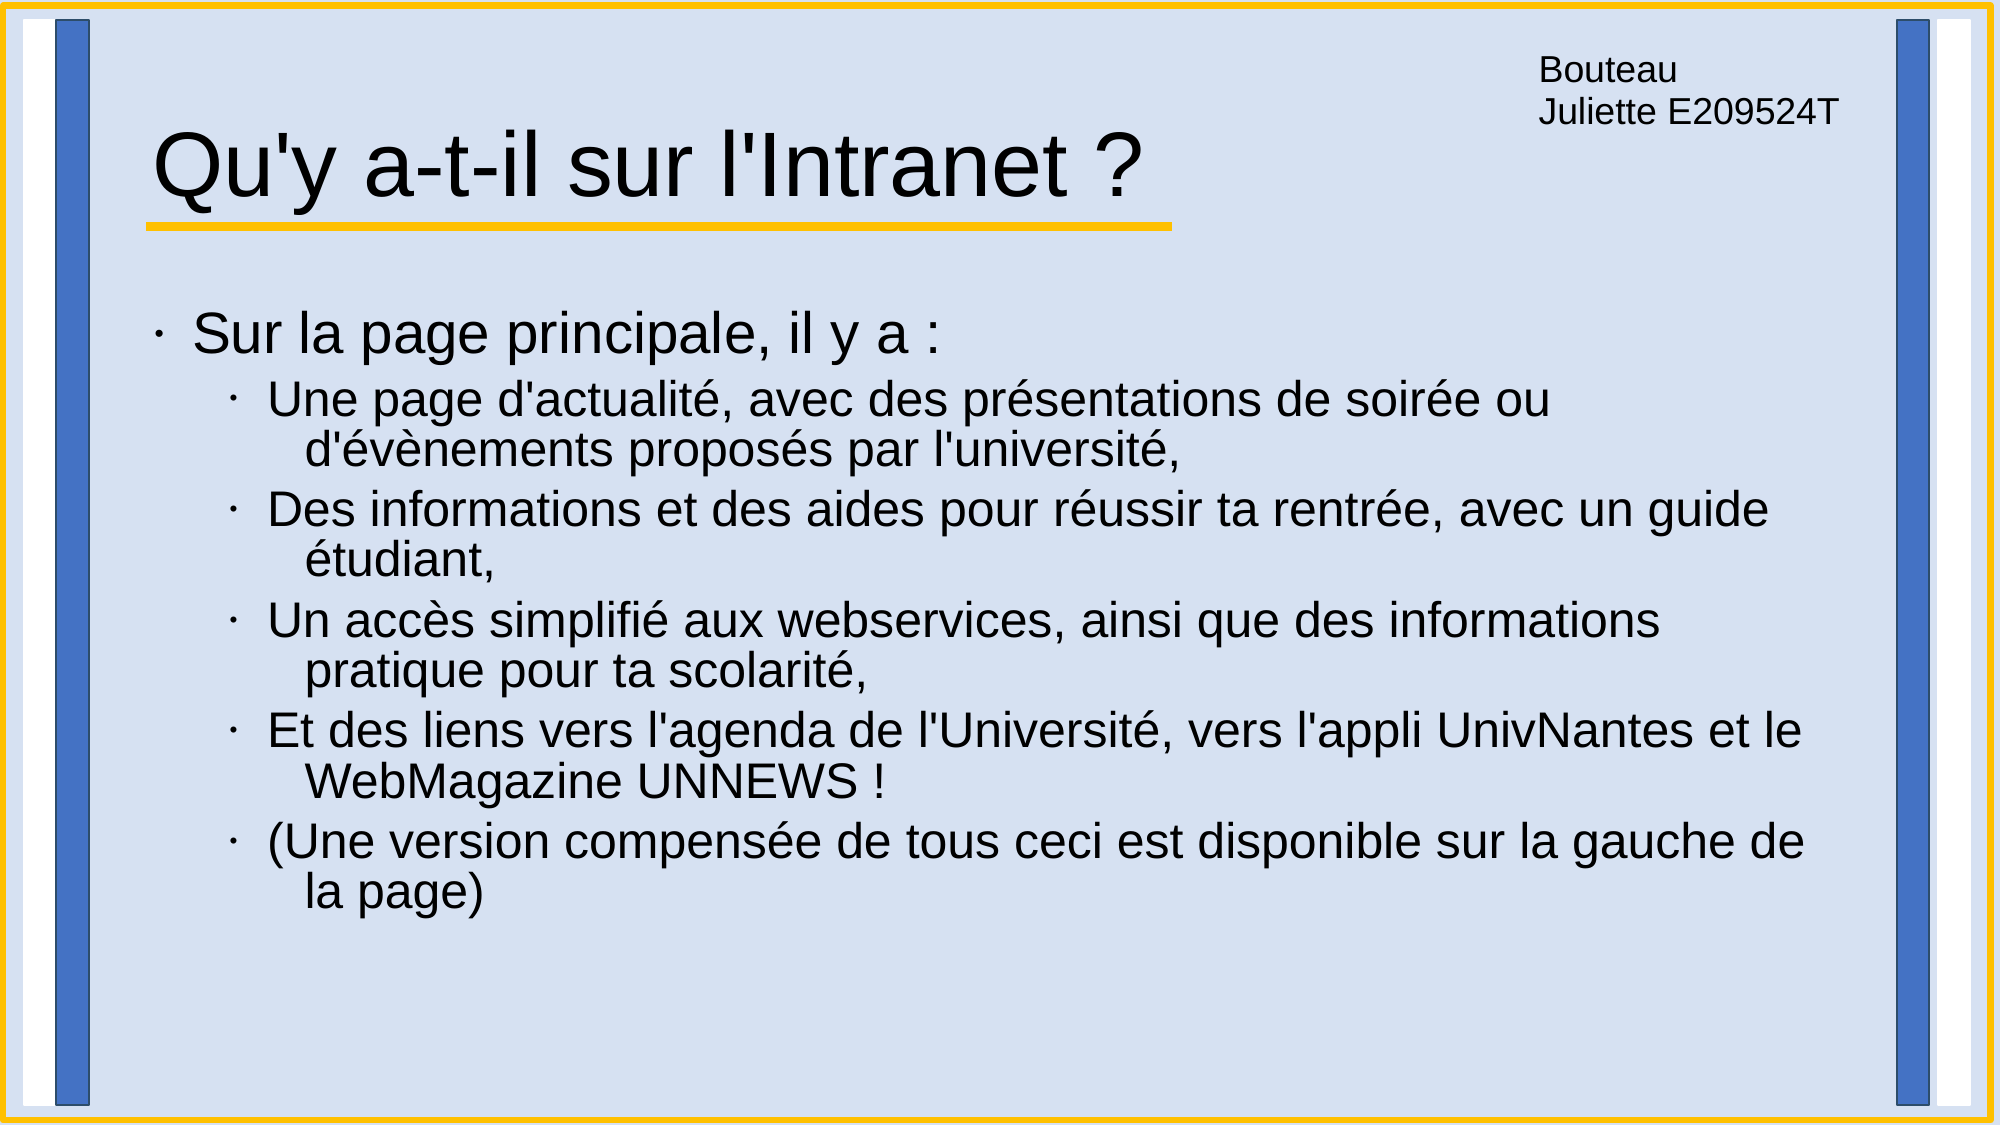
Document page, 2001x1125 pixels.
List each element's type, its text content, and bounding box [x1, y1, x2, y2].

text_box [23, 20, 55, 1106]
list Sur la page principale, il y a : Une page d'actualité, avec des présentations de soirée ou d'évènements proposés par l'université, Des informations et des aides pour réussir ta rentrée, avec un guide étudiant, Un accès simplifié aux webservices, ainsi que des informations pratique pour ta scolarité, Et des liens vers l'agenda de l'Université, vers l'appli UnivNantes et le WebMagazine UNNEWS ! (Une version compensée de tous ceci est disponible sur la gauche de la page) [137, 299, 1863, 1014]
text_box [1896, 20, 1930, 1106]
title Qu'y a-t-il sur l'Intranet ? [137, 59, 1863, 278]
text_box Bouteau Juliette E209524T [1523, 41, 1863, 152]
text_box [1937, 20, 1971, 1106]
text_box [56, 20, 89, 1106]
